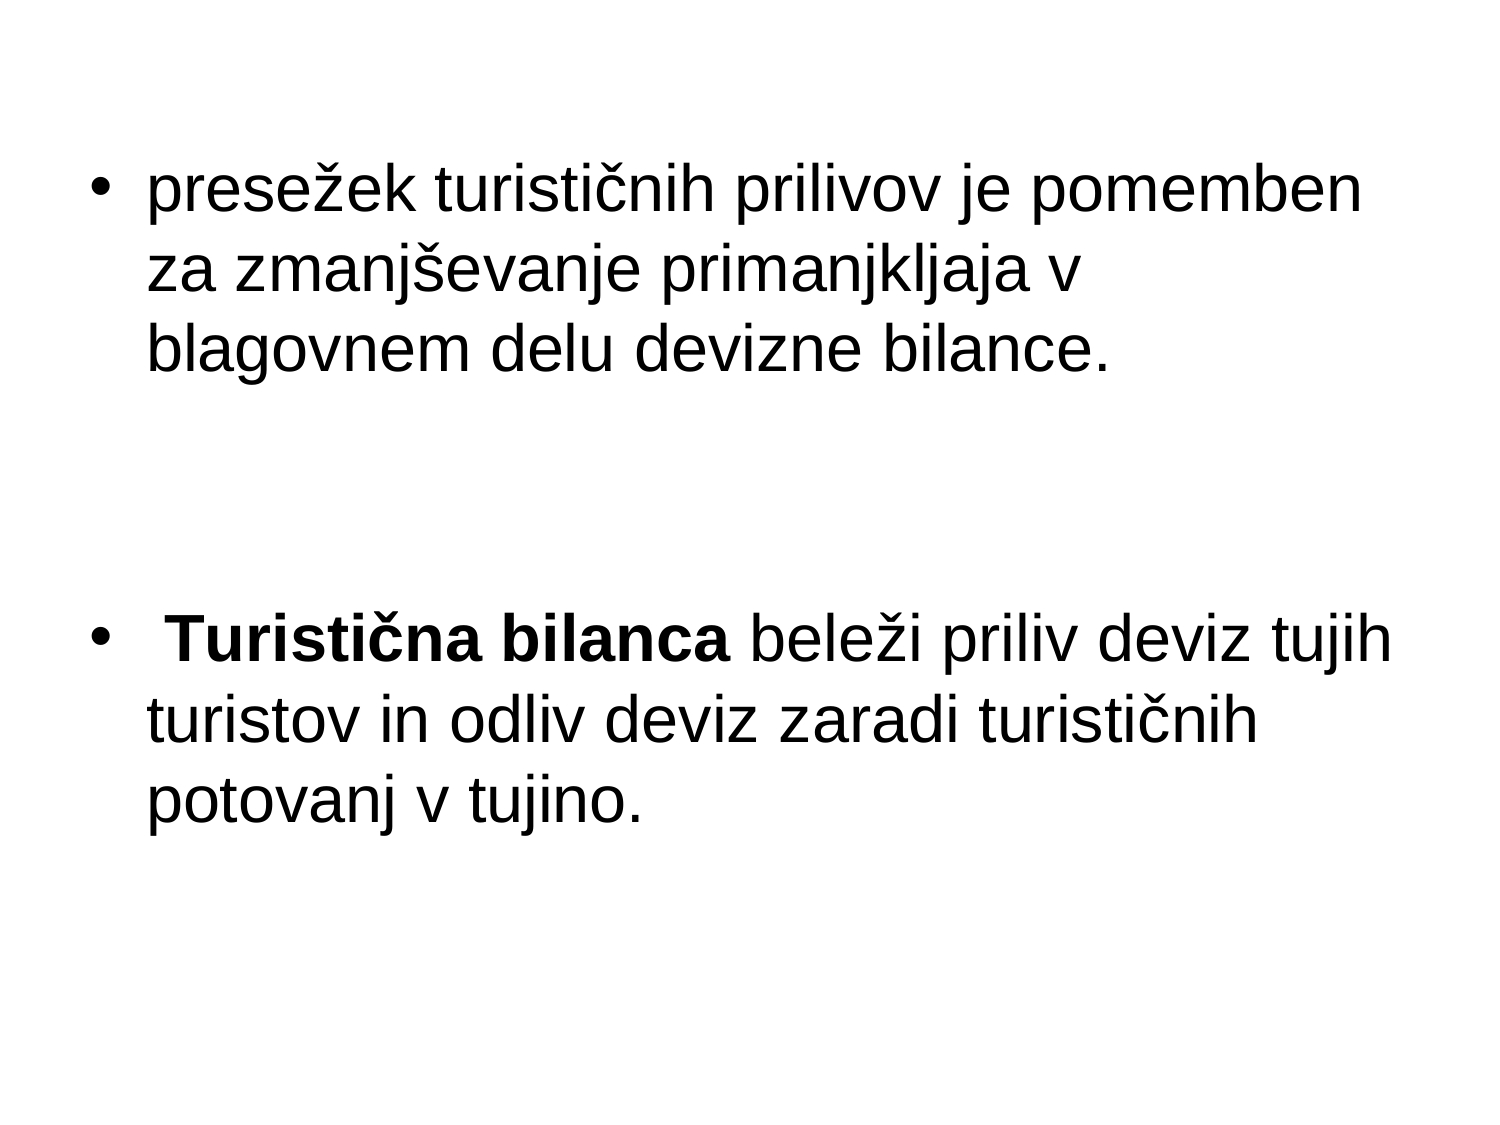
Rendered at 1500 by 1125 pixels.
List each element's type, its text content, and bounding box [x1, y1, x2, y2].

list presežek turističnih prilivov je pomemben za zmanjševanje primanjkljaja v blagovnem delu devizne bilance. Turistična bilanca beleži priliv deviz tujih turistov in odliv deviz zaradi turističnih potovanj v tujino. [75, 137, 1426, 1005]
